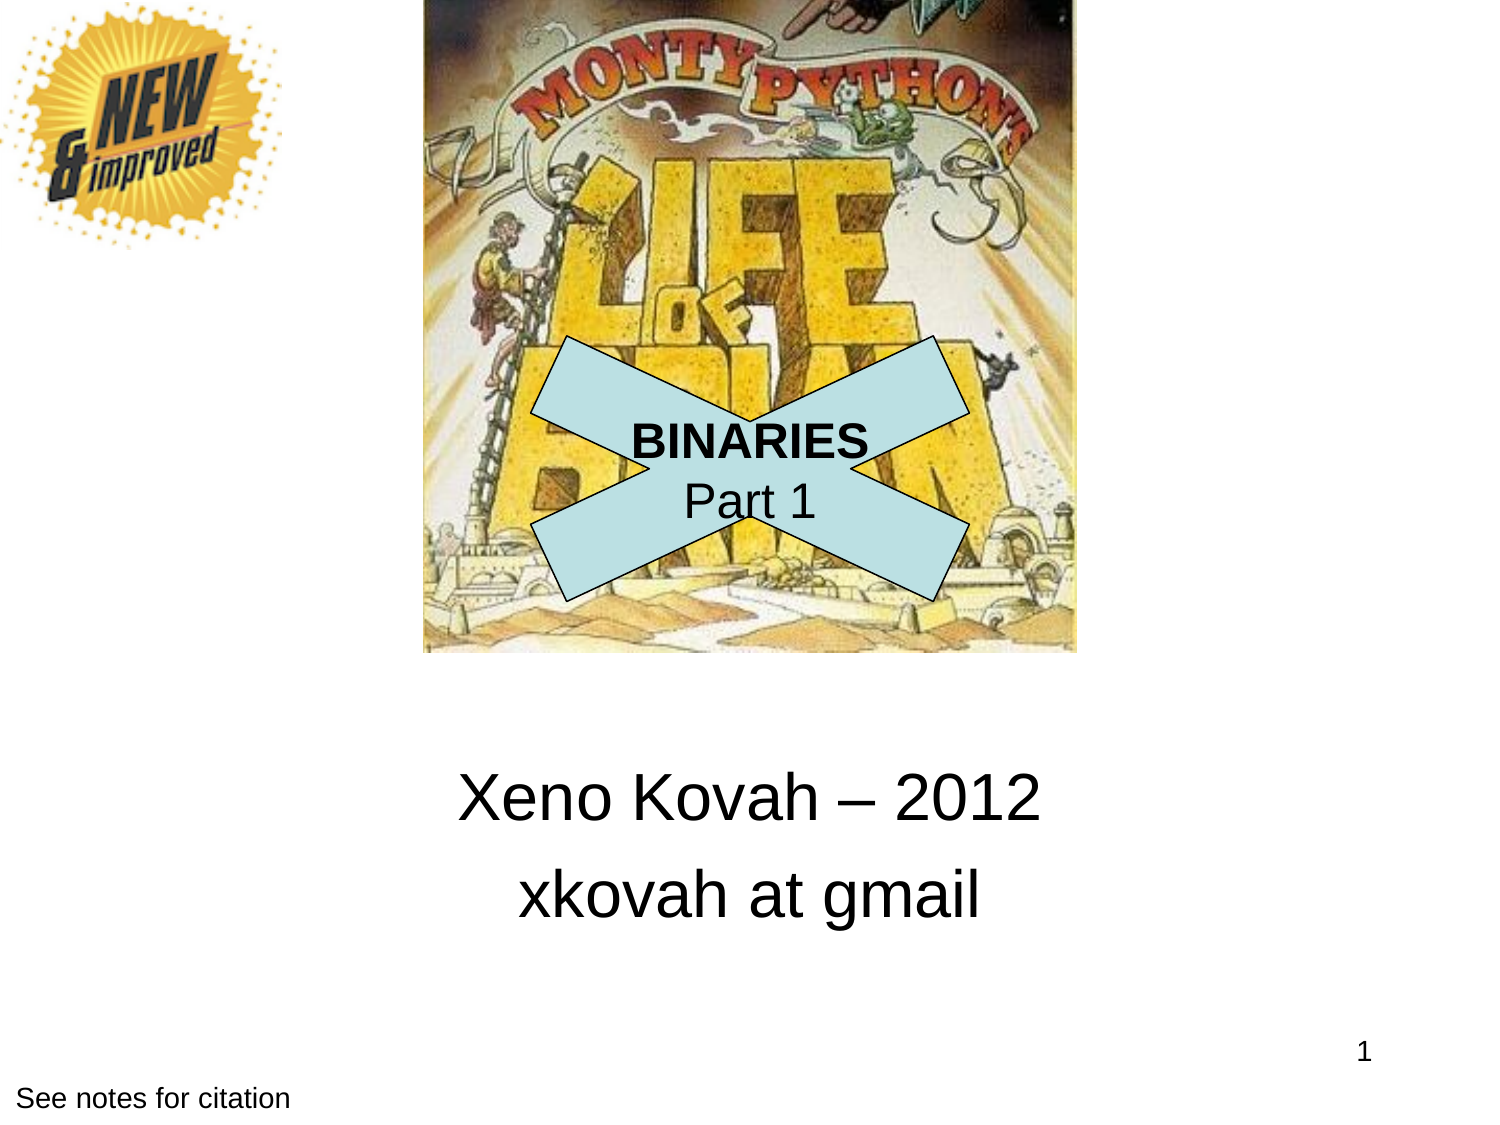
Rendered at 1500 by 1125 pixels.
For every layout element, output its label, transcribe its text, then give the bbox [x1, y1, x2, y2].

text_box See notes for citation [0, 1072, 307, 1123]
picture [423, 0, 1077, 653]
text_box Xeno Kovah – 2012 xkovah at gmail [225, 649, 1276, 1125]
picture [0, 2, 282, 250]
text_box BINARIES Part 1 [530, 335, 970, 602]
text_box <number> [1074, 1025, 1388, 1101]
